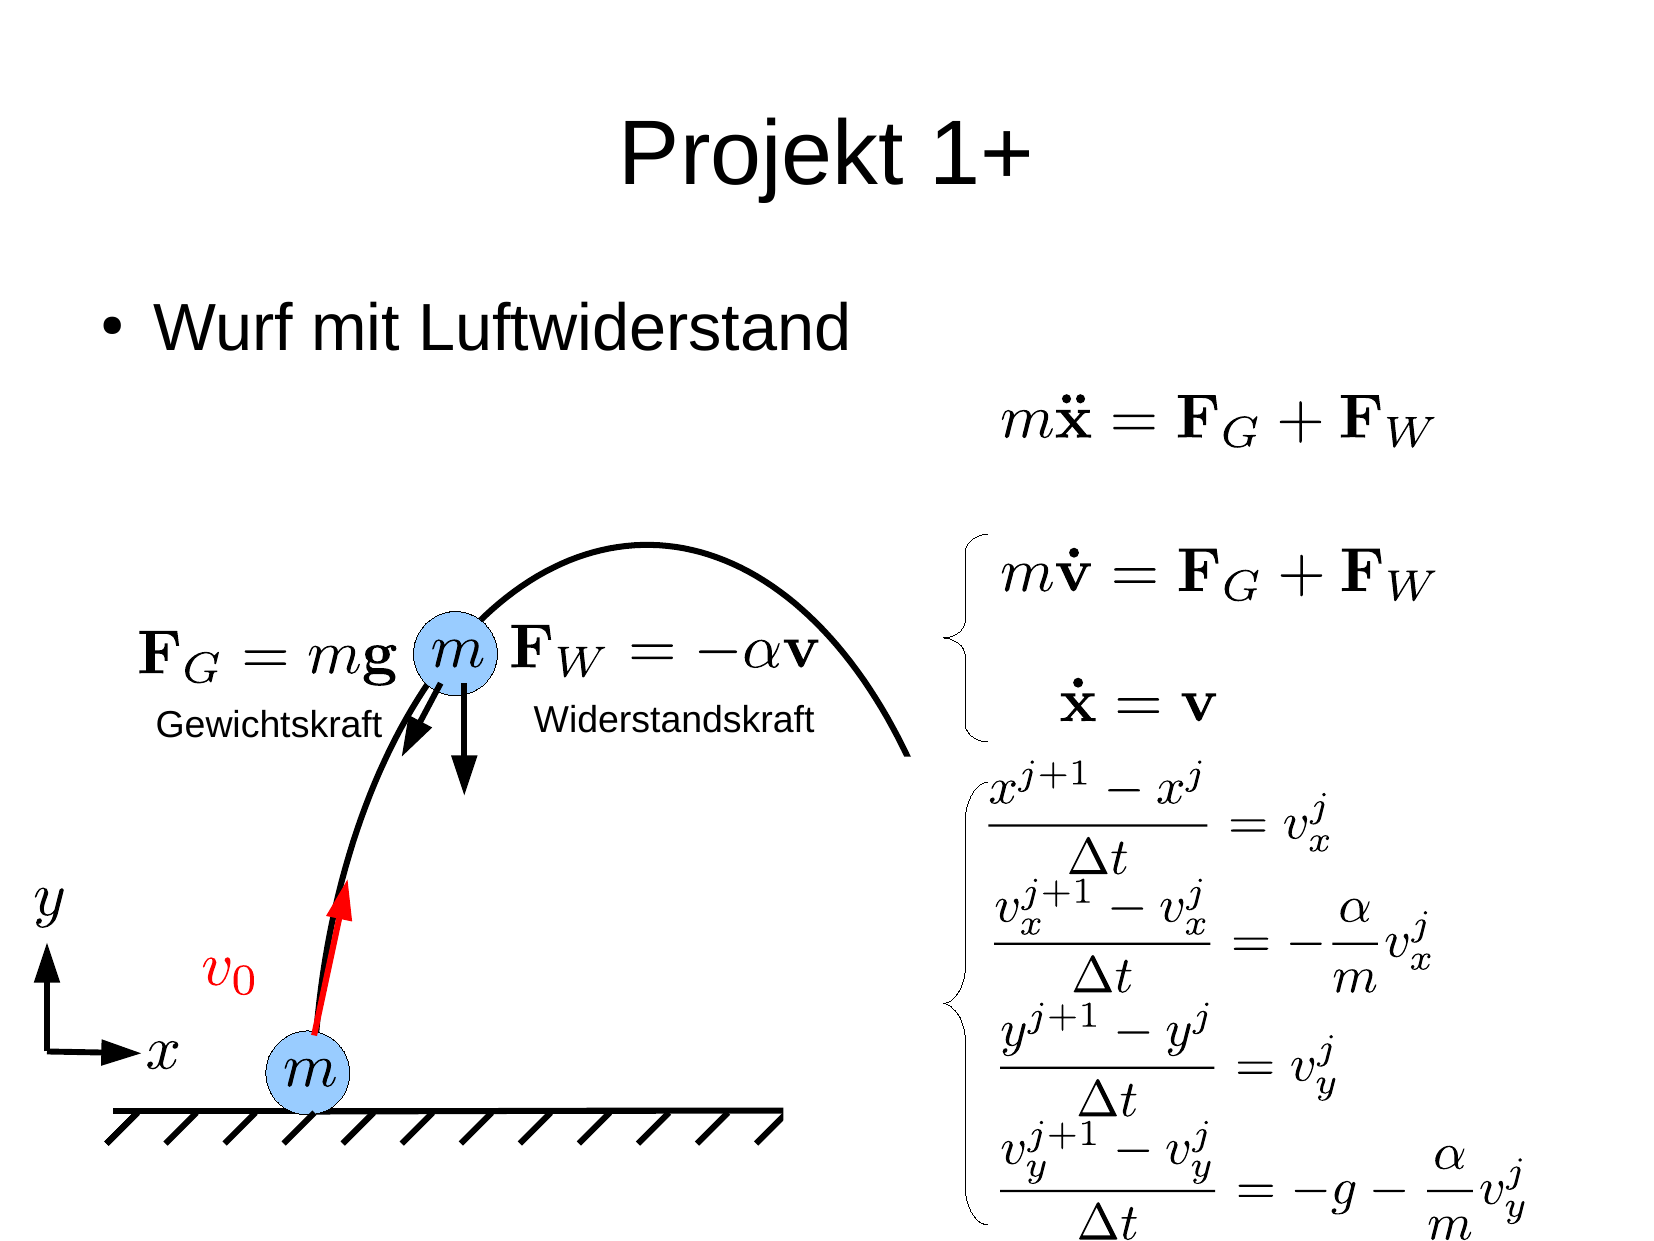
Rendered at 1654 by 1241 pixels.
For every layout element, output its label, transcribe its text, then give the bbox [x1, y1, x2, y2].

text_box [1059, 677, 1219, 722]
text_box [145, 1040, 182, 1070]
title Projekt 1+ [82, 56, 1571, 250]
text_box [265, 544, 1527, 1241]
text_box [201, 957, 257, 996]
list Wurf mit Luftwiderstand [82, 290, 1571, 1094]
text_box [322, 918, 335, 979]
text_box [999, 394, 1438, 448]
text_box [999, 547, 1439, 602]
text_box [33, 887, 66, 928]
text_box Gewichtskraft [140, 696, 398, 754]
text_box [136, 630, 399, 686]
text_box Widerstandskraft [518, 690, 830, 748]
